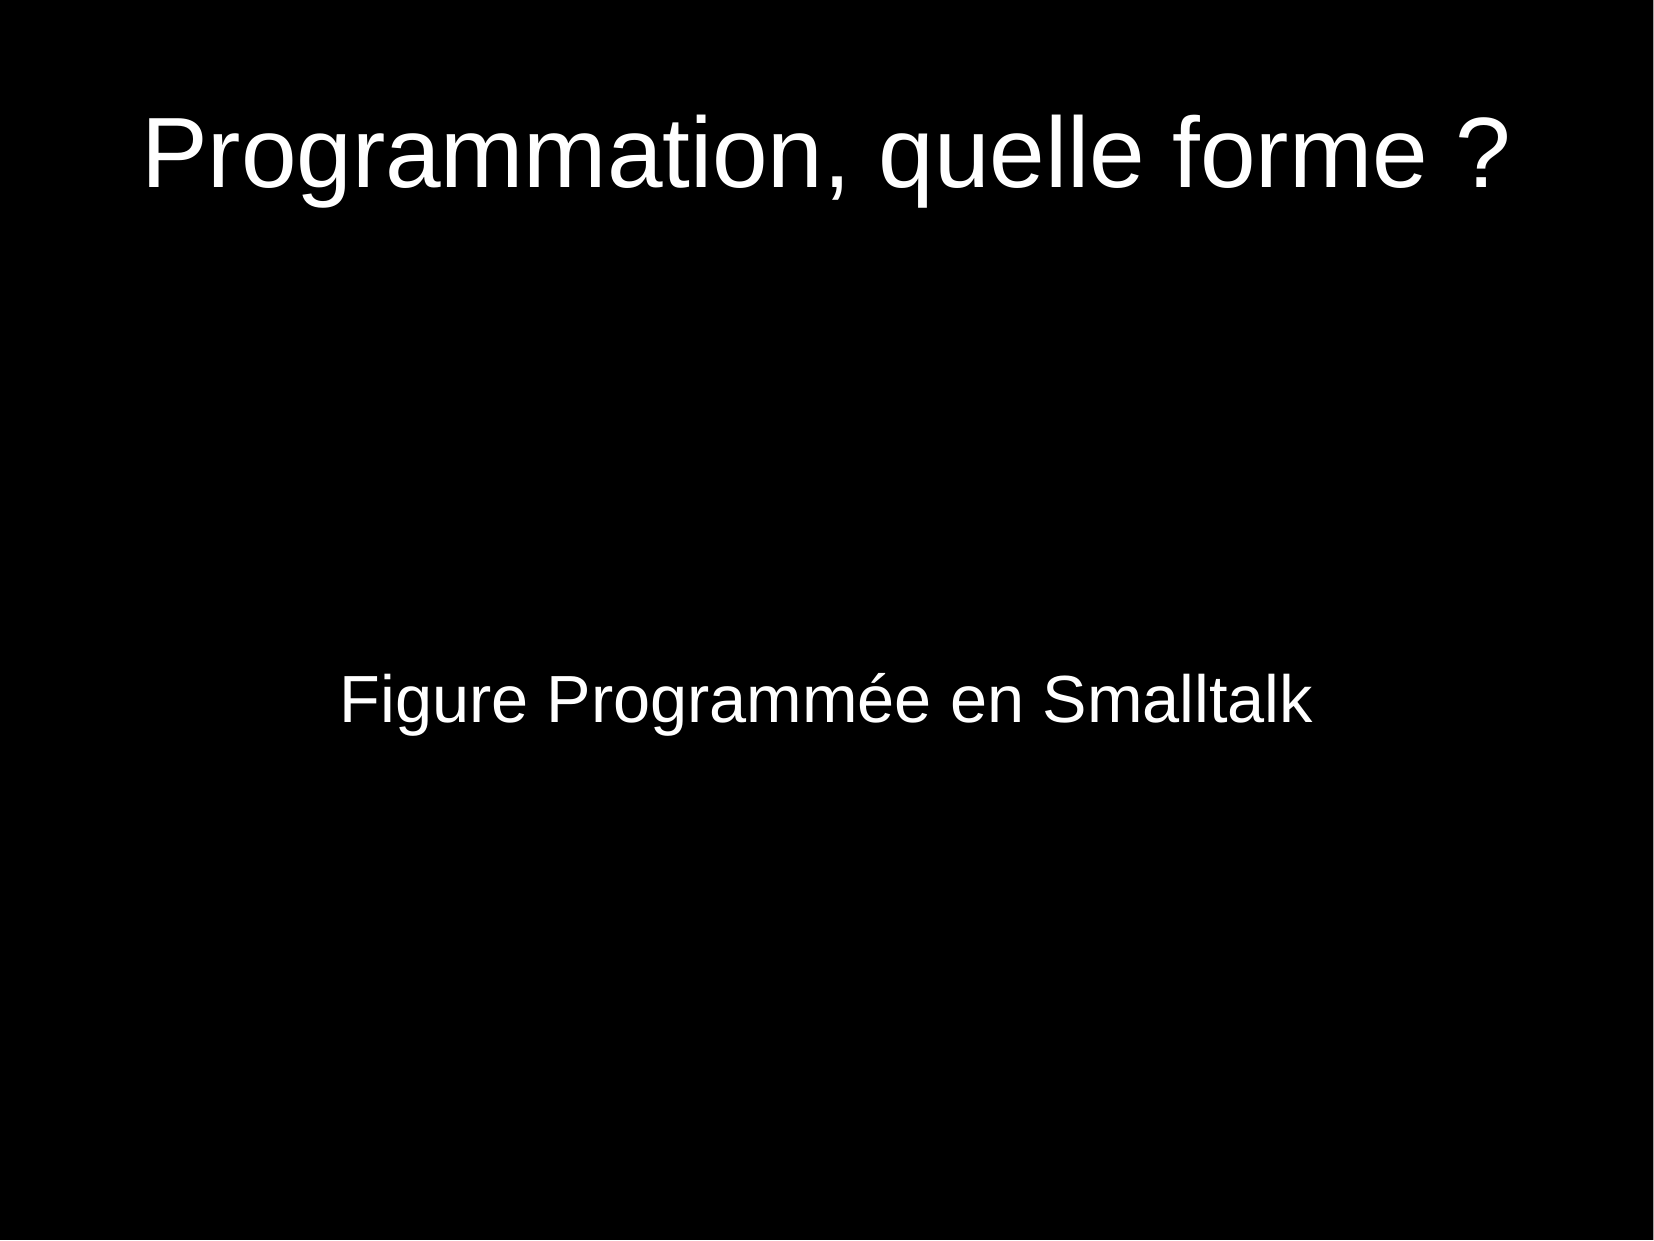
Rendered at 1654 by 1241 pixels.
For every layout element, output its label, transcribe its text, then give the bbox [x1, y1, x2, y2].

title Programmation, quelle forme ? [82, 56, 1571, 250]
subtitle Figure Programmée en Smalltalk [82, 297, 1571, 1102]
